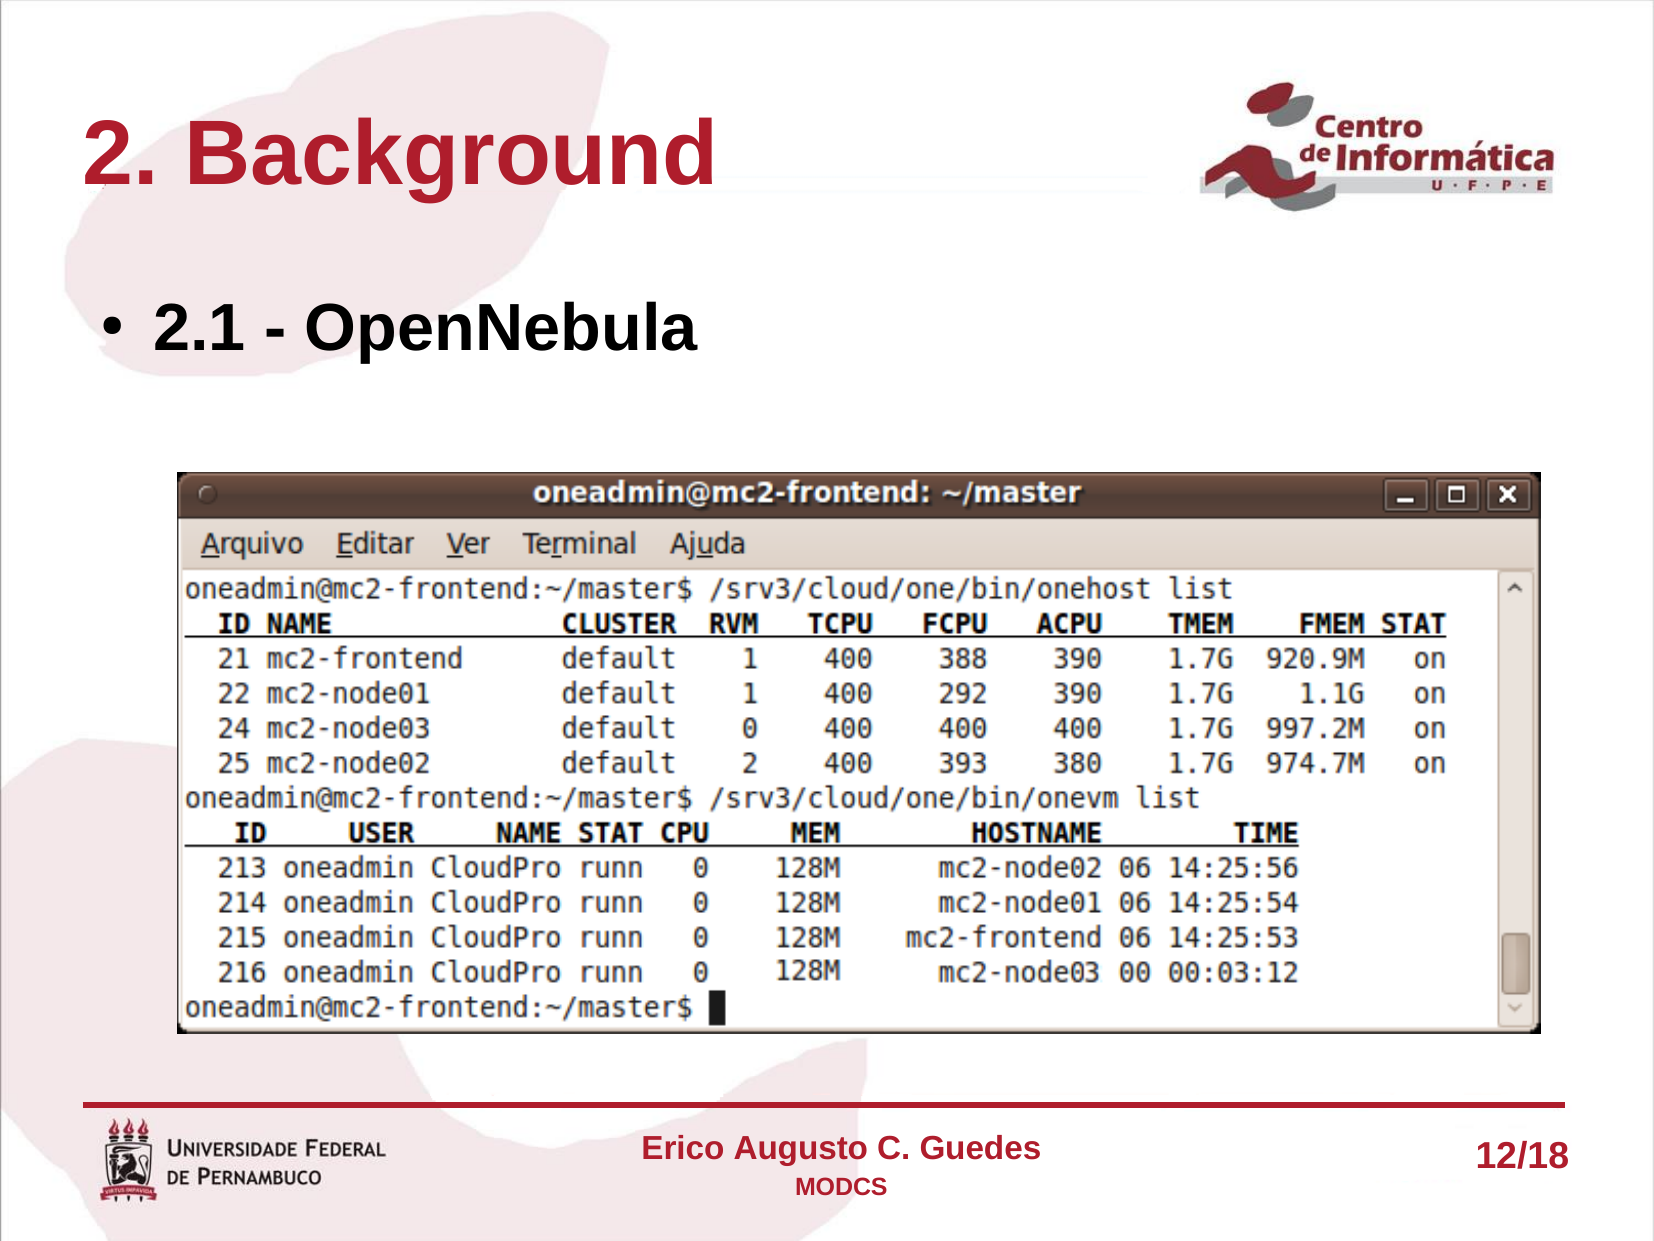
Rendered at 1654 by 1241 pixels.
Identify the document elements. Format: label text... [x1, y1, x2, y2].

list 2.1 - OpenNebula [82, 290, 1571, 1094]
picture [0, 0, 1654, 1241]
title 2. Background [82, 56, 1571, 250]
